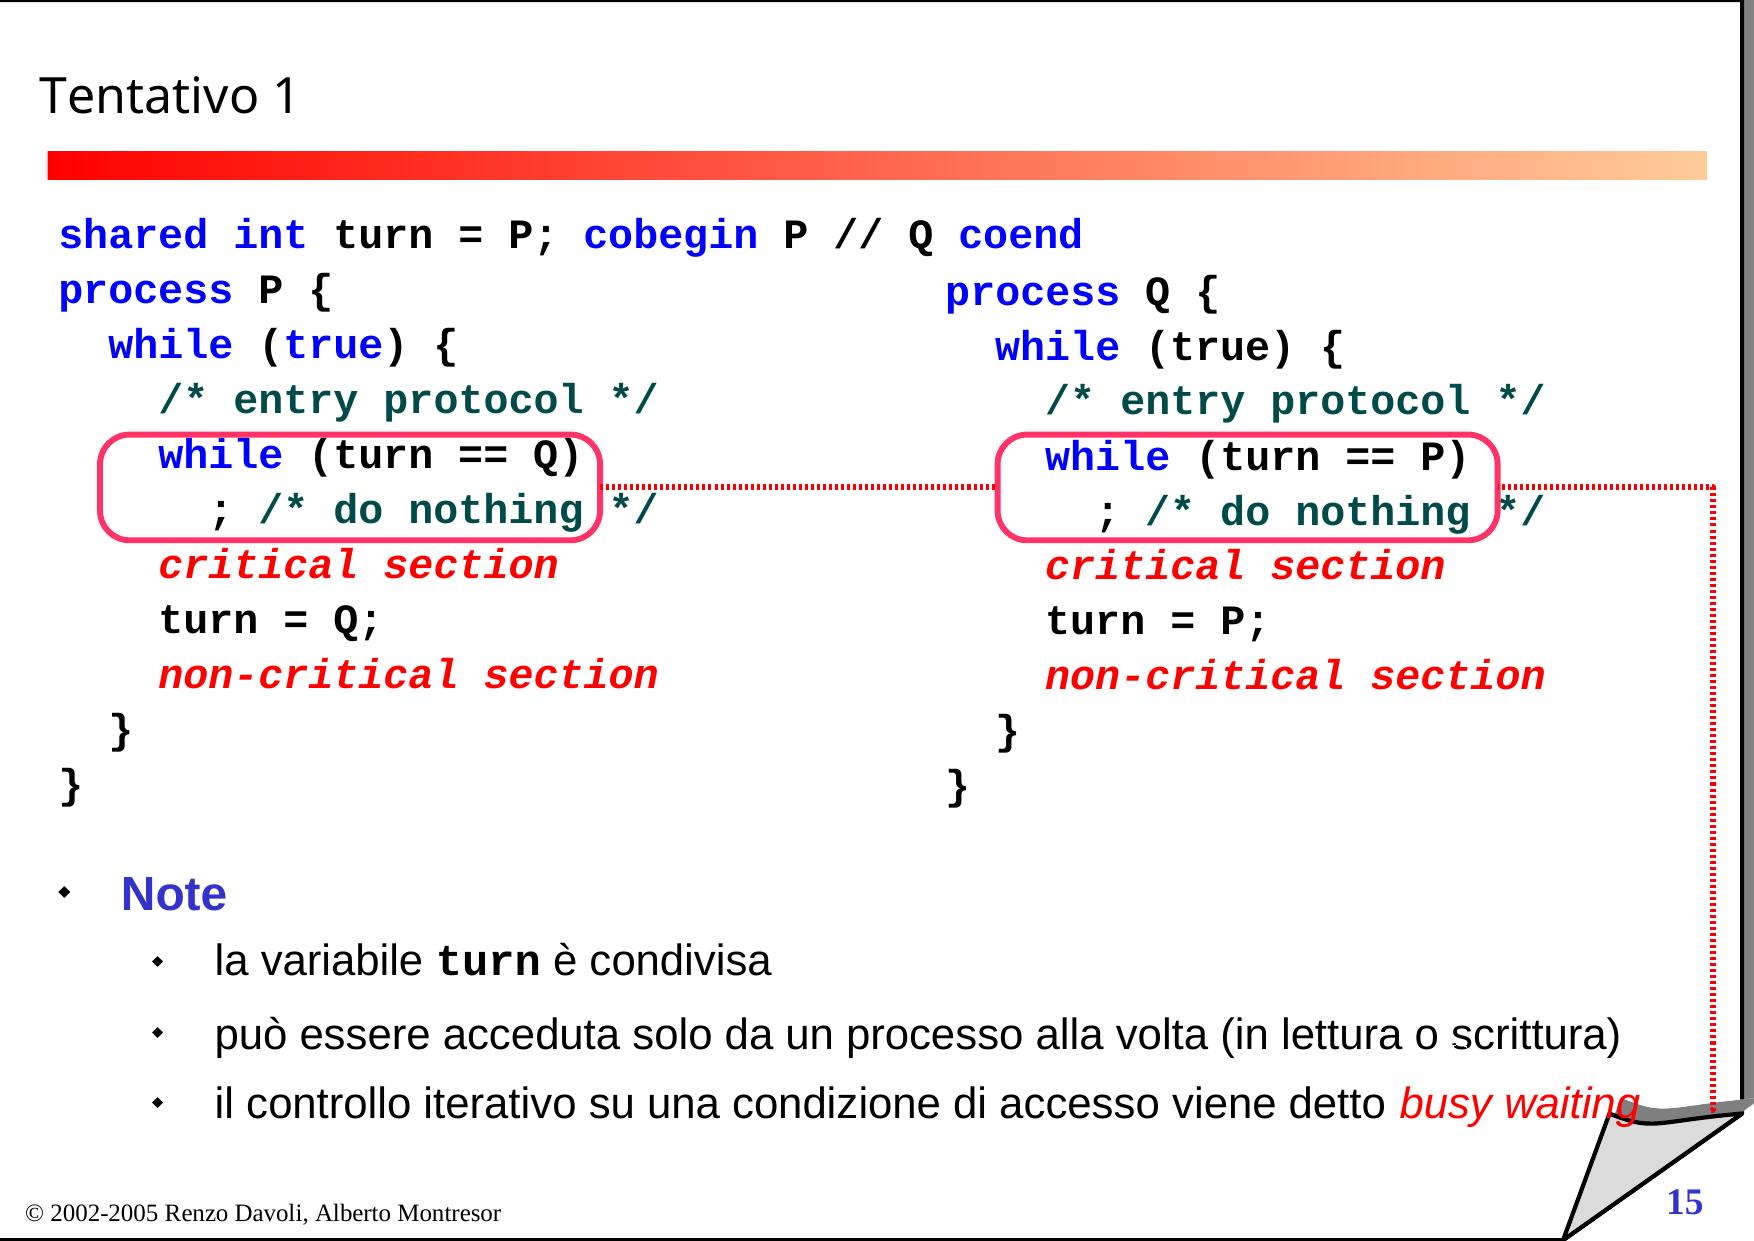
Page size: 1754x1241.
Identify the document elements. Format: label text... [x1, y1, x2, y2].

title Tentativo 1 [39, 49, 1713, 144]
list shared int turn = P; cobegin P // Q coend process P { while (true) { /* entry protocol */ while (turn == Q) ; /* do nothing */ critical section turn = Q; non-critical section } } Note la variabile turn è condivisa può essere acceduta solo da un processo alla volta (in lettura o scrittura) il controllo iterativo su una condizione di accesso viene detto busy waiting [58, 206, 1696, 1172]
text_box process Q { while (true) { /* entry protocol */ while (turn == P) ; /* do nothing */ critical section turn = P; non-critical section } } [851, 207, 1754, 813]
